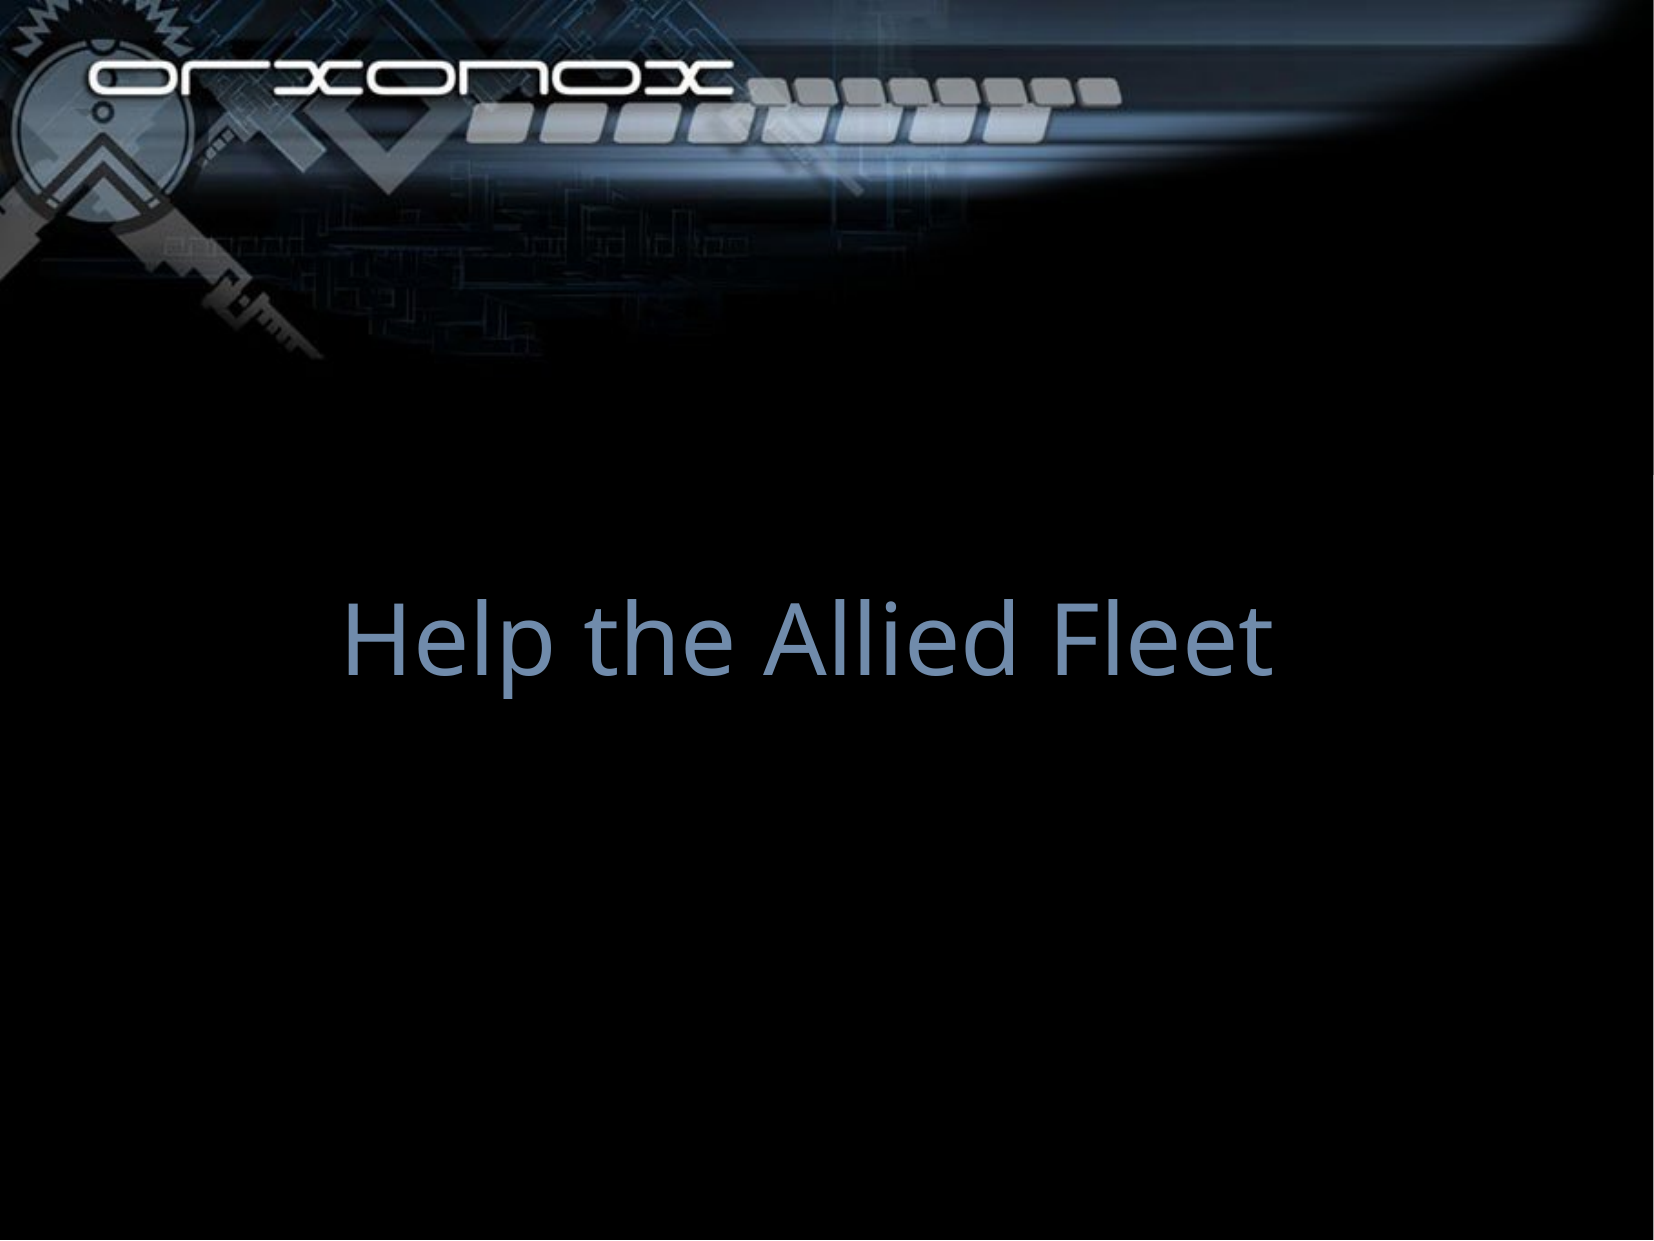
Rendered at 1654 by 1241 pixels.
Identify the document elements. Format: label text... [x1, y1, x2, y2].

text_box Help the Allied Fleet [324, 561, 1388, 693]
picture [0, 0, 1654, 475]
